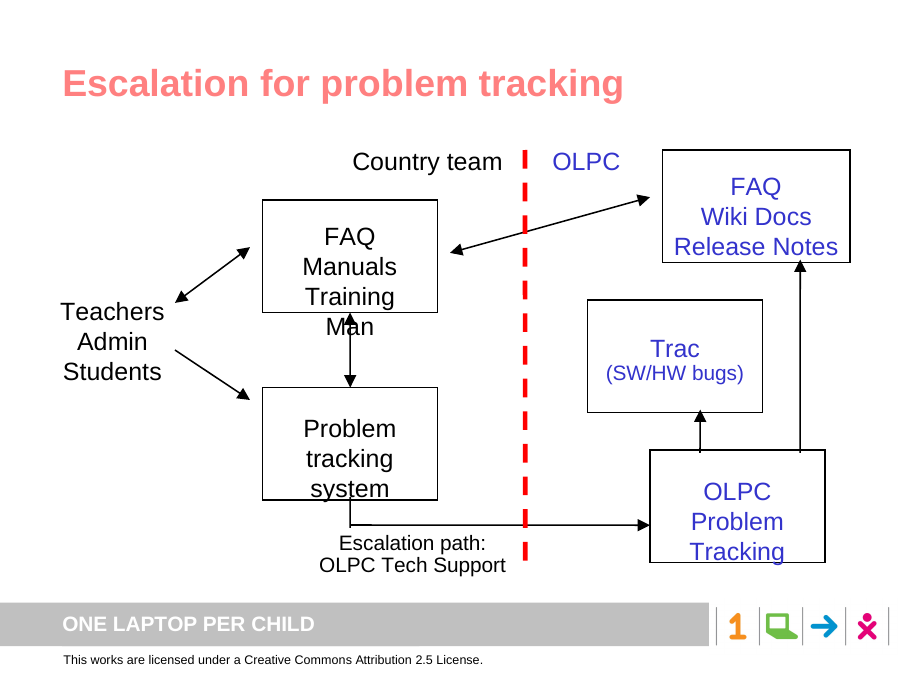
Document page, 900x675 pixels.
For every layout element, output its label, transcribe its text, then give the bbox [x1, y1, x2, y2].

text_box FAQ Wiki Docs Release Notes [650, 162, 863, 268]
text_box FAQ Manuals Training Man [262, 212, 438, 348]
text_box Teachers Admin Students [24, 287, 201, 393]
text_box OLPC [537, 137, 688, 184]
text_box Country team [337, 137, 526, 184]
picture [709, 598, 898, 655]
text_box Problem tracking system [262, 374, 438, 511]
text_box Escalation path: OLPC Tech Support [300, 524, 526, 585]
text_box Trac (SW/HW bugs)‏ [575, 324, 776, 393]
title Escalation for problem tracking [62, 12, 843, 151]
text_box OLPC Problem Tracking [649, 437, 826, 573]
